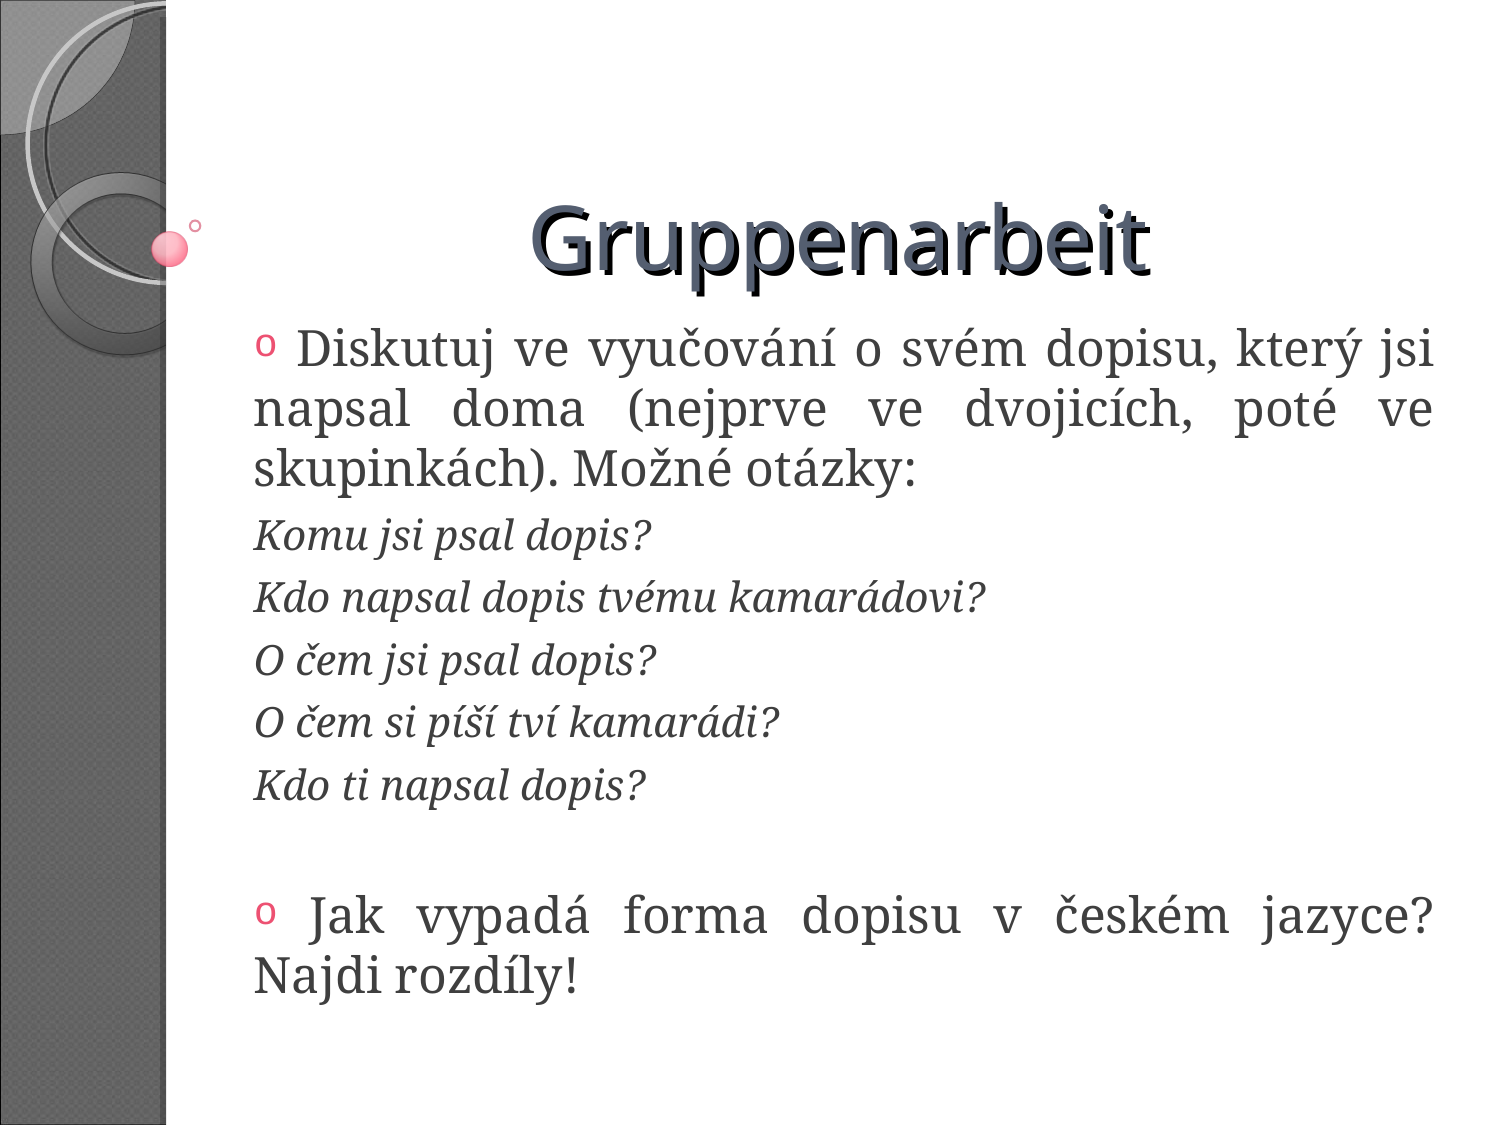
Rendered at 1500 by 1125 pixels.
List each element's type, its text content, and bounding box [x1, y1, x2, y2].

text_box Diskutuj ve vyučování o svém dopisu, který jsi napsal doma (nejprve ve dvojicích, poté ve skupinkách). Možné otázky: Komu jsi psal dopis? Kdo napsal dopis tvému kamarádovi? O čem jsi psal dopis? O čem si píší tví kamarádi? Kdo ti napsal dopis? Jak vypadá forma dopisu v českém jazyce? Najdi rozdíly! [234, 316, 1450, 1125]
picture [0, 11, 189, 1125]
picture [136, 0, 166, 4]
title Gruppenarbeit [230, 54, 1446, 297]
